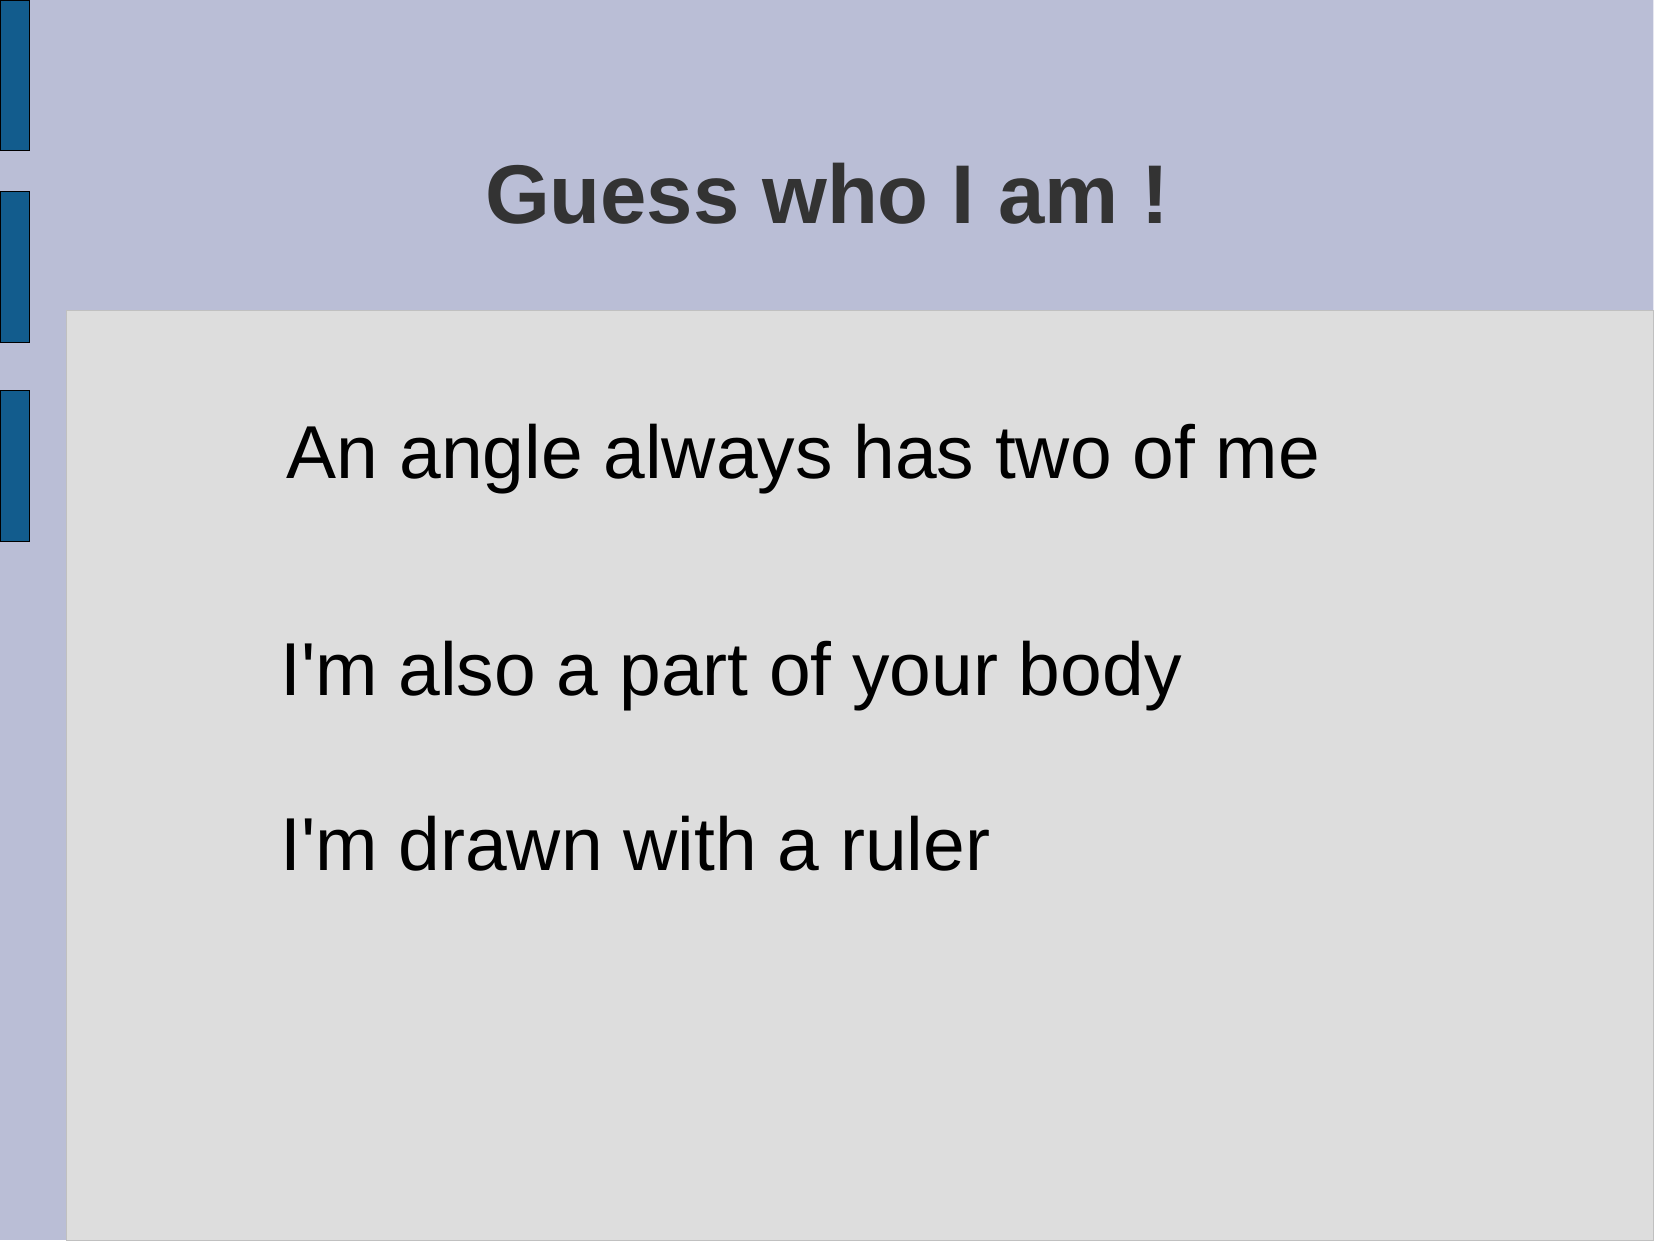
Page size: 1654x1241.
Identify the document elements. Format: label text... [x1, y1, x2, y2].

text_box An angle always has two of me [272, 403, 1336, 502]
text_box I'm also a part of your body [265, 620, 1198, 719]
text_box I'm drawn with a ruler [265, 794, 1027, 894]
title Guess who I am ! [121, 91, 1534, 299]
